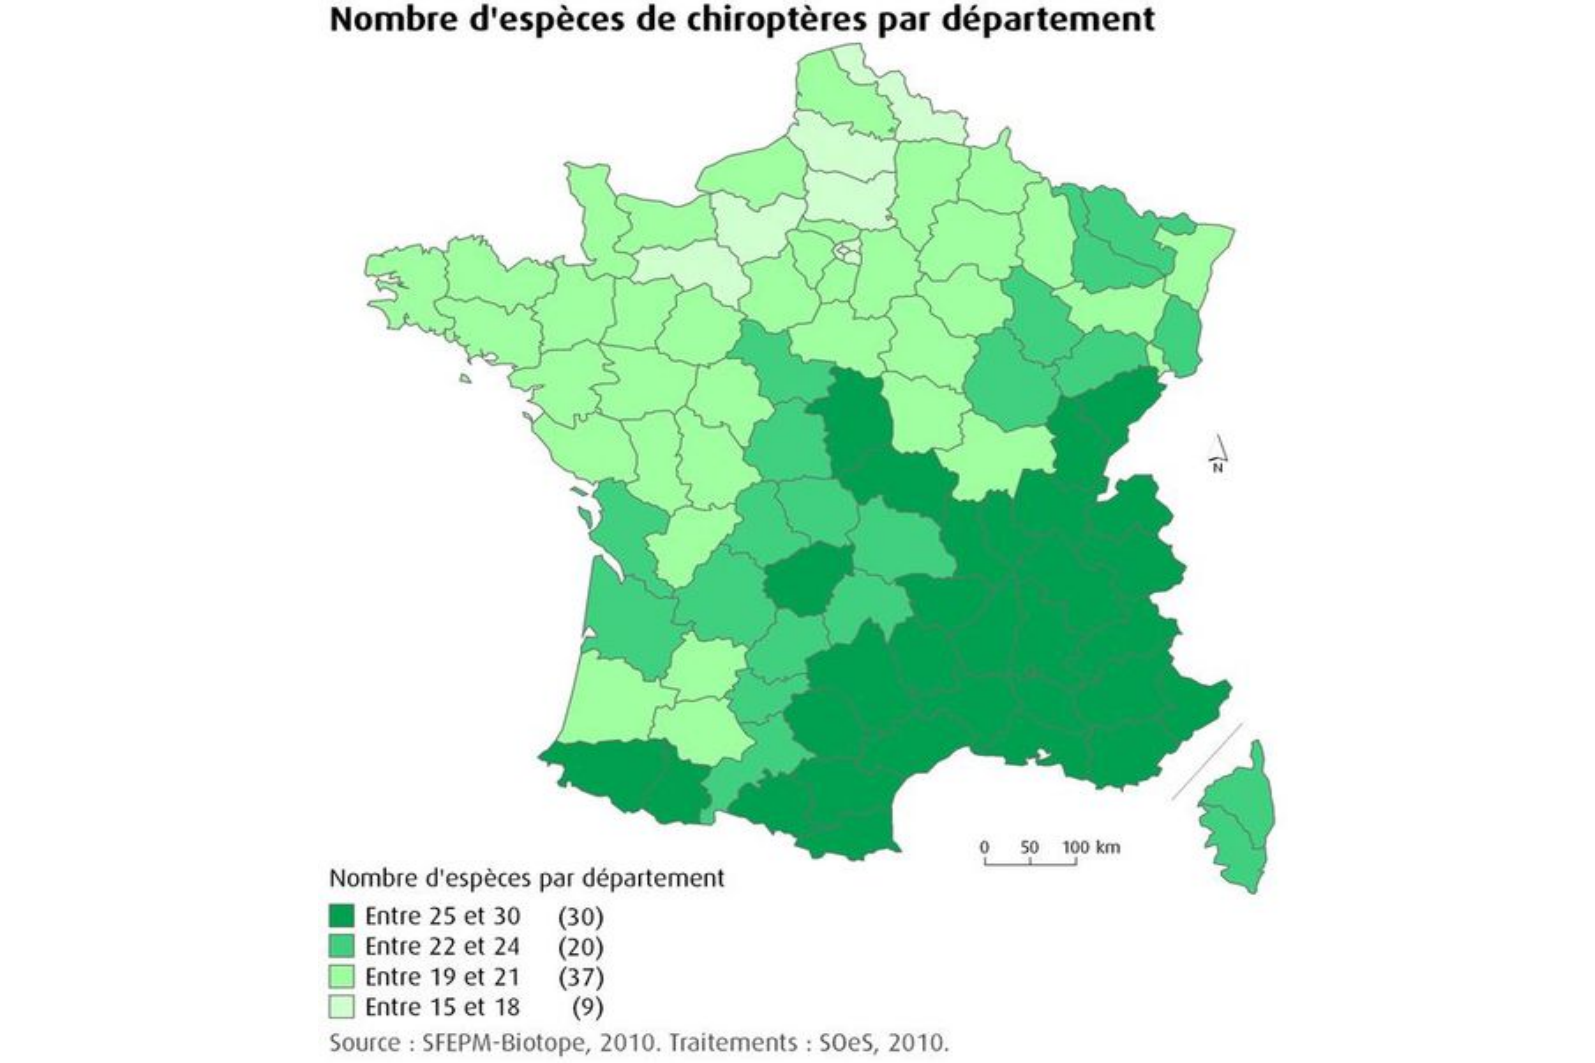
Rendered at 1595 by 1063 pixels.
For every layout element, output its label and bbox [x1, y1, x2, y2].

picture [318, 0, 1288, 1063]
